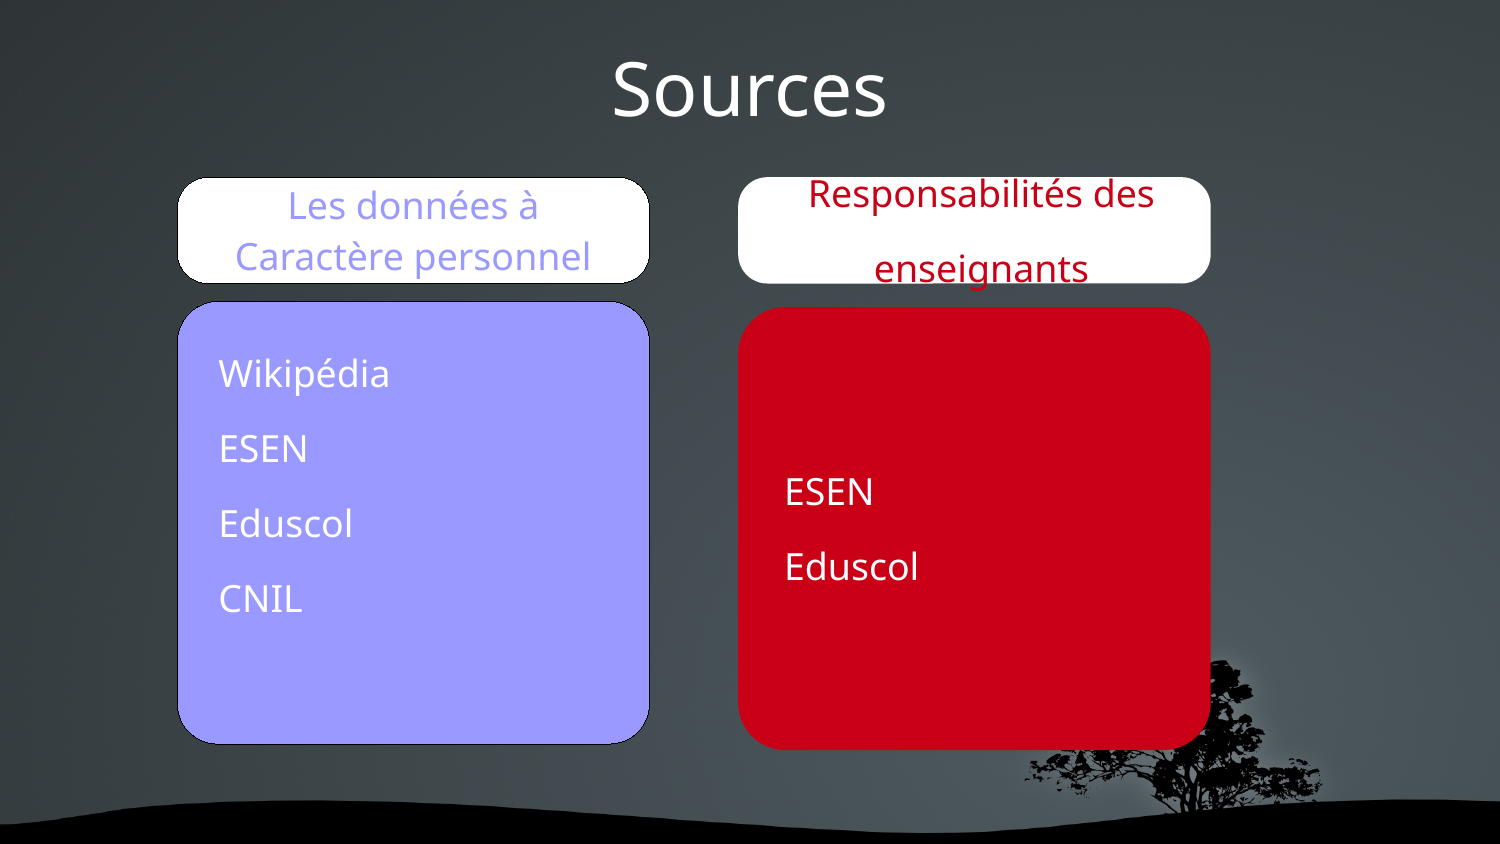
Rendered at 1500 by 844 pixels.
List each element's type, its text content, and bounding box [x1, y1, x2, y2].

picture [0, 0, 1500, 844]
text_box Wikipédia ESEN Eduscol CNIL [177, 301, 650, 745]
text_box Sources [75, 33, 1425, 175]
text_box Responsabilités des enseignants [738, 177, 1211, 284]
text_box ESEN Eduscol [738, 307, 1211, 751]
text_box Les données à Caractère personnel [177, 177, 650, 284]
